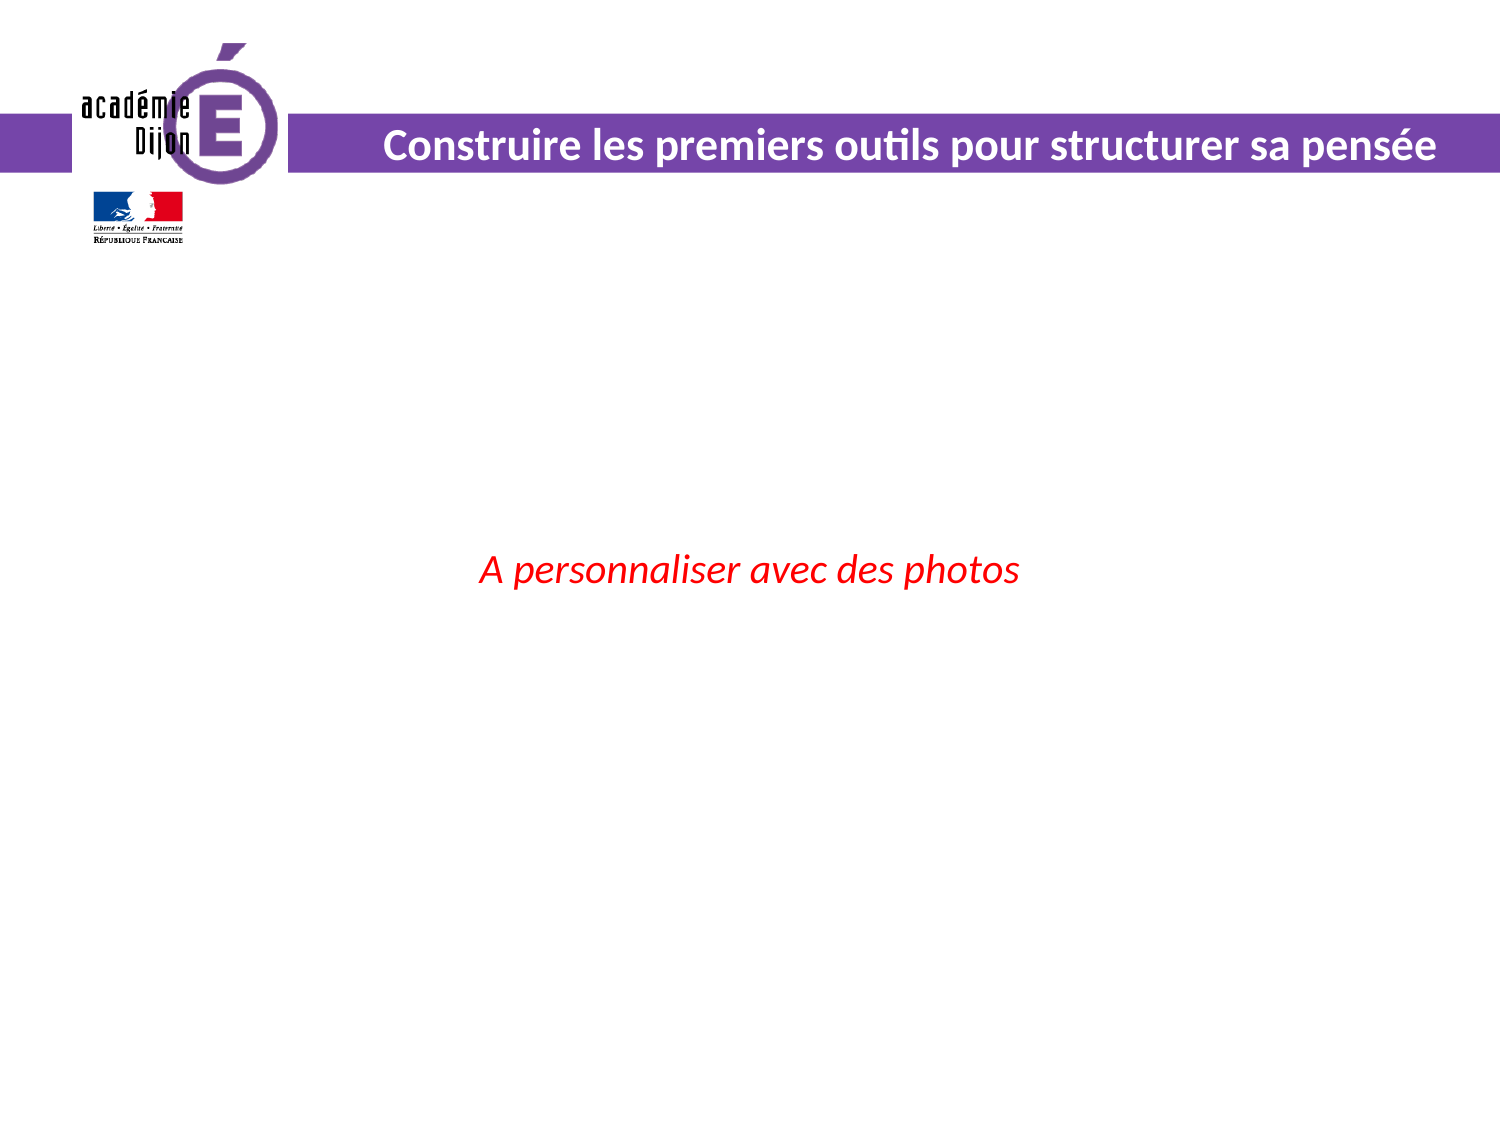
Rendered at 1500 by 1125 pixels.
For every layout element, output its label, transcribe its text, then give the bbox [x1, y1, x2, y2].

list A personnaliser avec des photos [75, 262, 1426, 1005]
title [307, 45, 1489, 233]
picture [82, 43, 278, 243]
text_box Construire les premiers outils pour structurer sa pensée [368, 107, 1453, 178]
